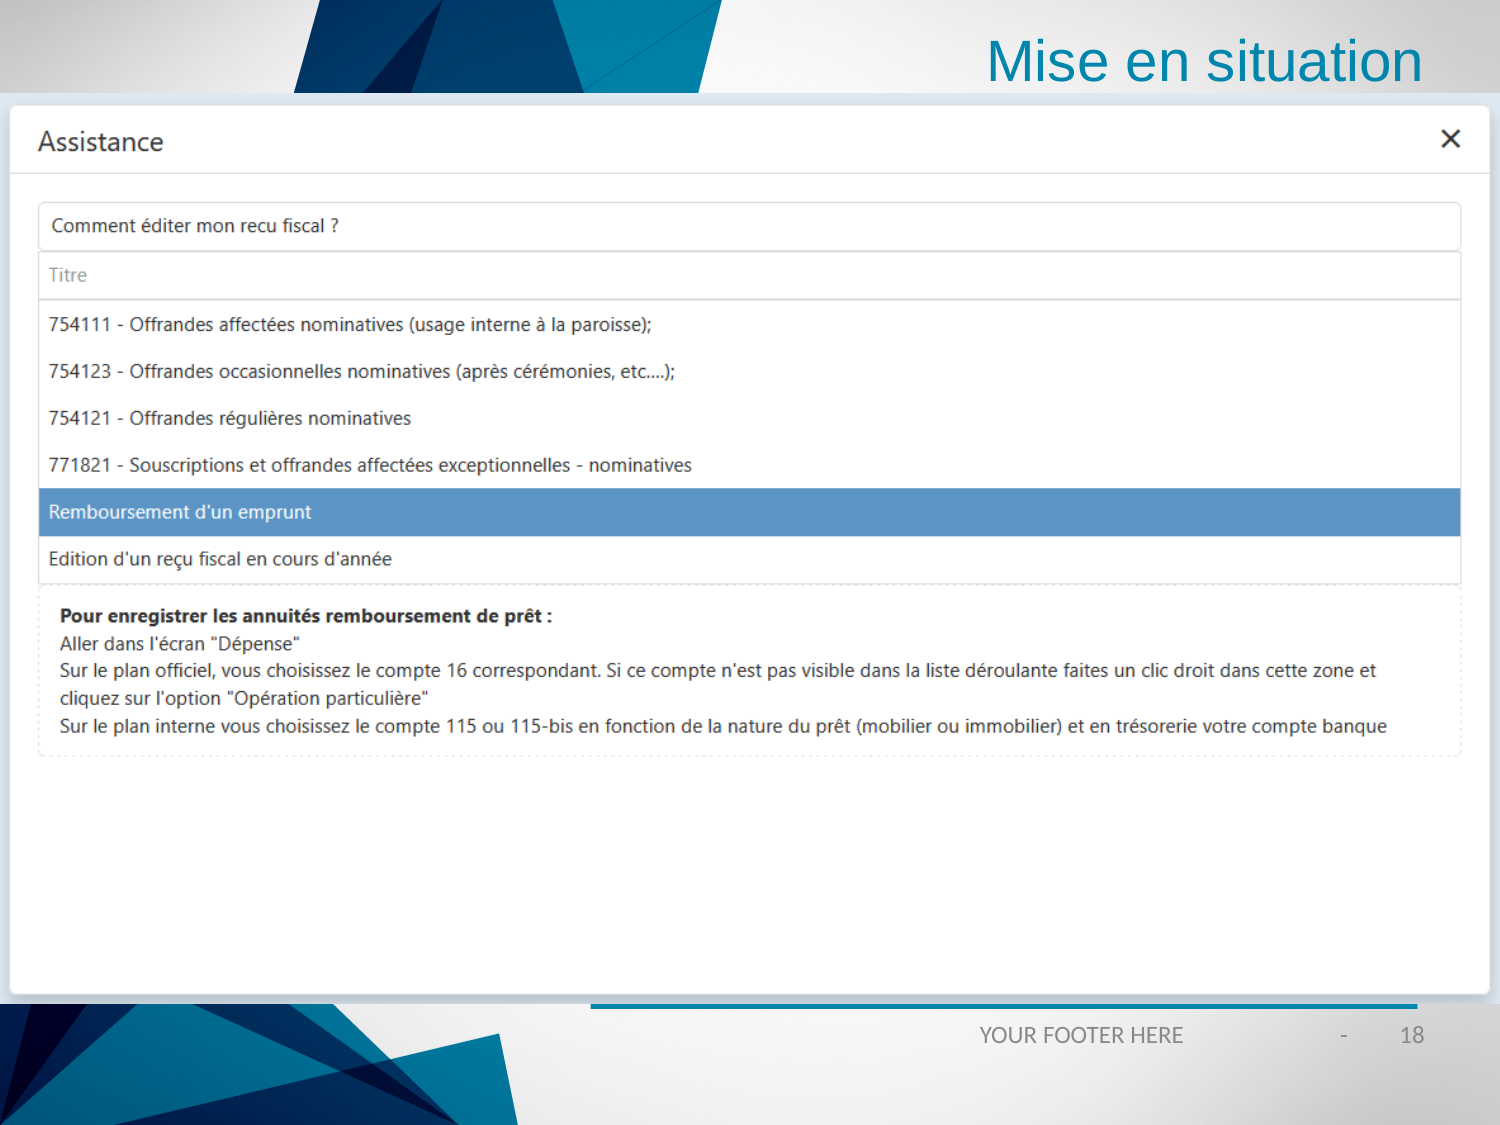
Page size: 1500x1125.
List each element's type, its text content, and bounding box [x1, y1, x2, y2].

picture [0, 0, 1500, 1125]
title Mise en situation [708, 3, 1425, 93]
